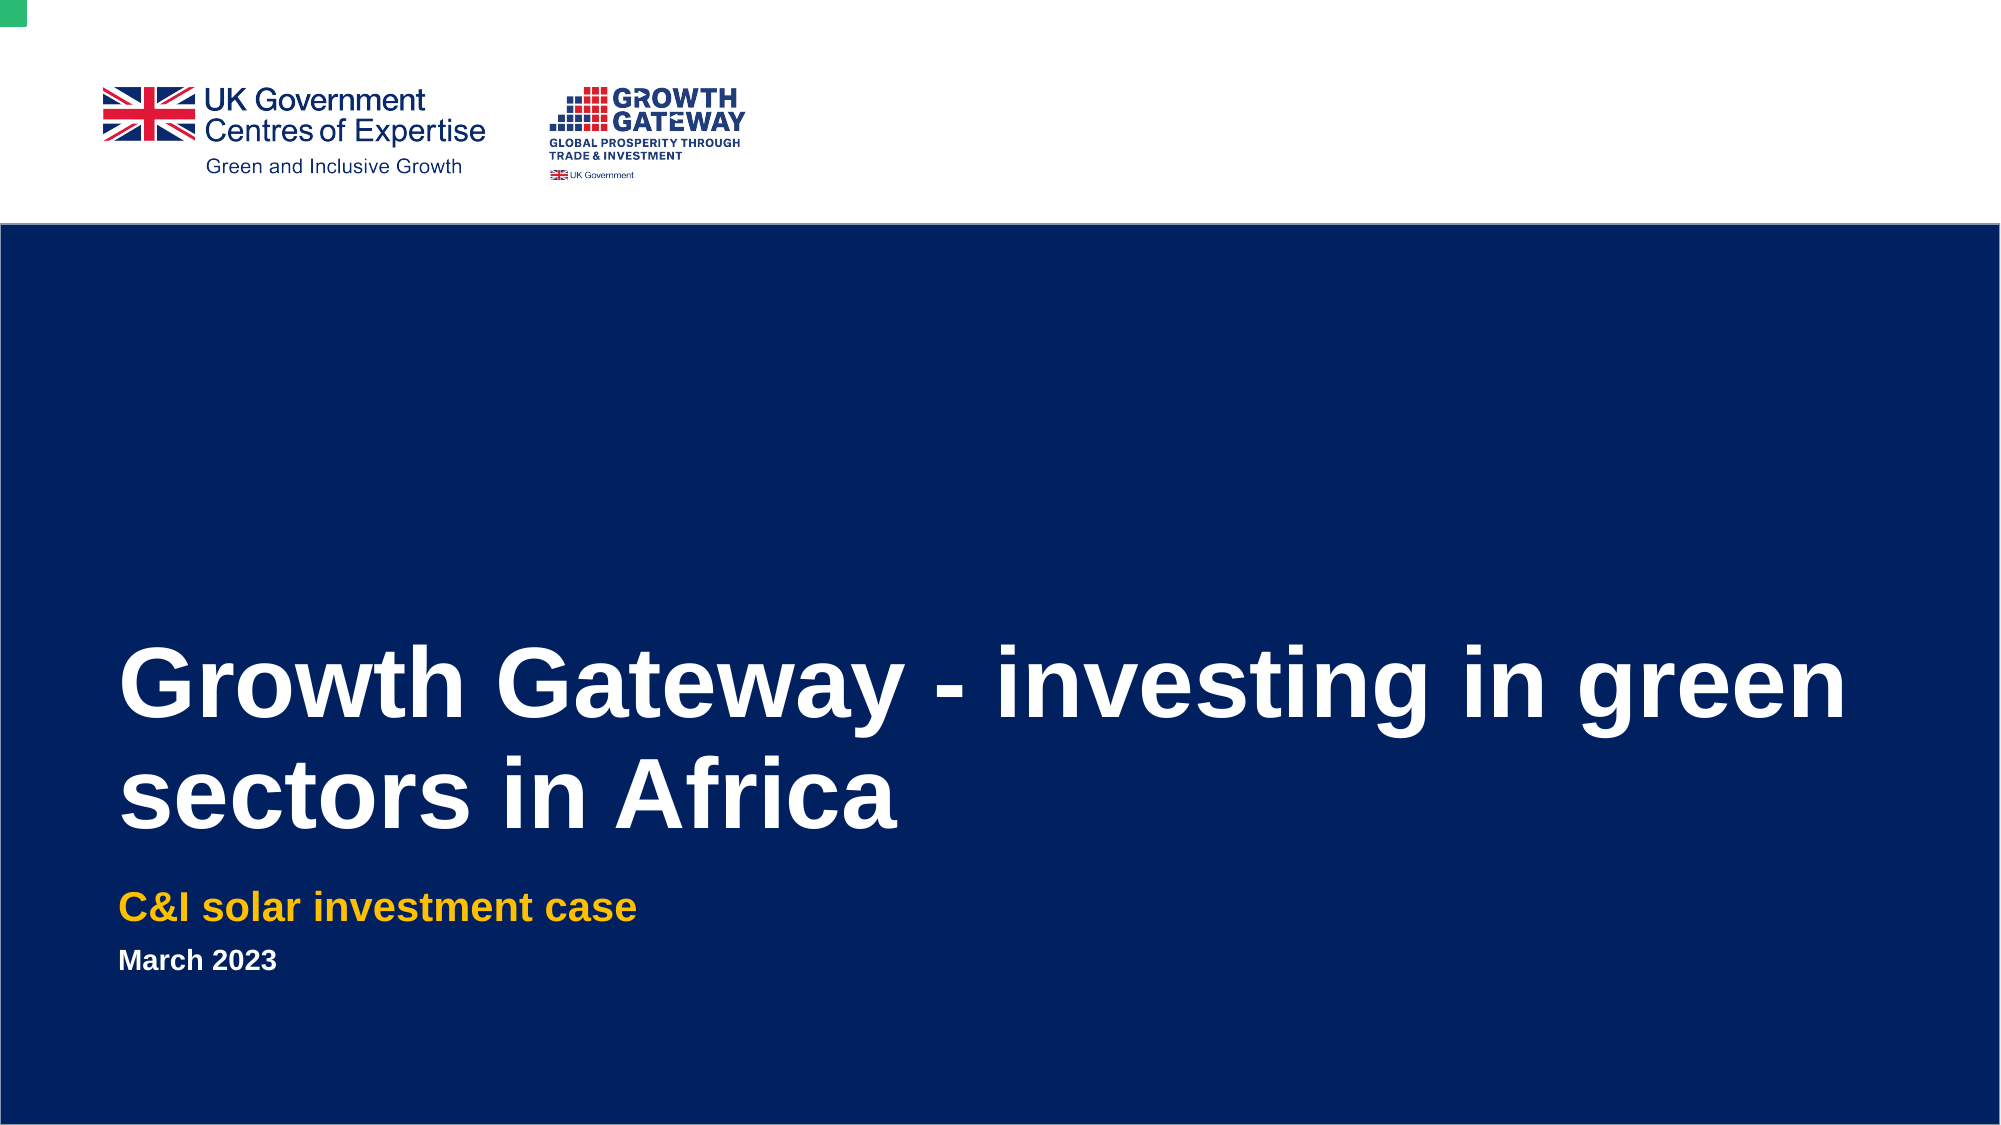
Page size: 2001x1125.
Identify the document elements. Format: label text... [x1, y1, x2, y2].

text_box March 2023 [103, 933, 1457, 984]
subtitle C&I solar investment case [103, 868, 1105, 933]
title Growth Gateway - investing in green sectors in Africa [103, 611, 1897, 868]
